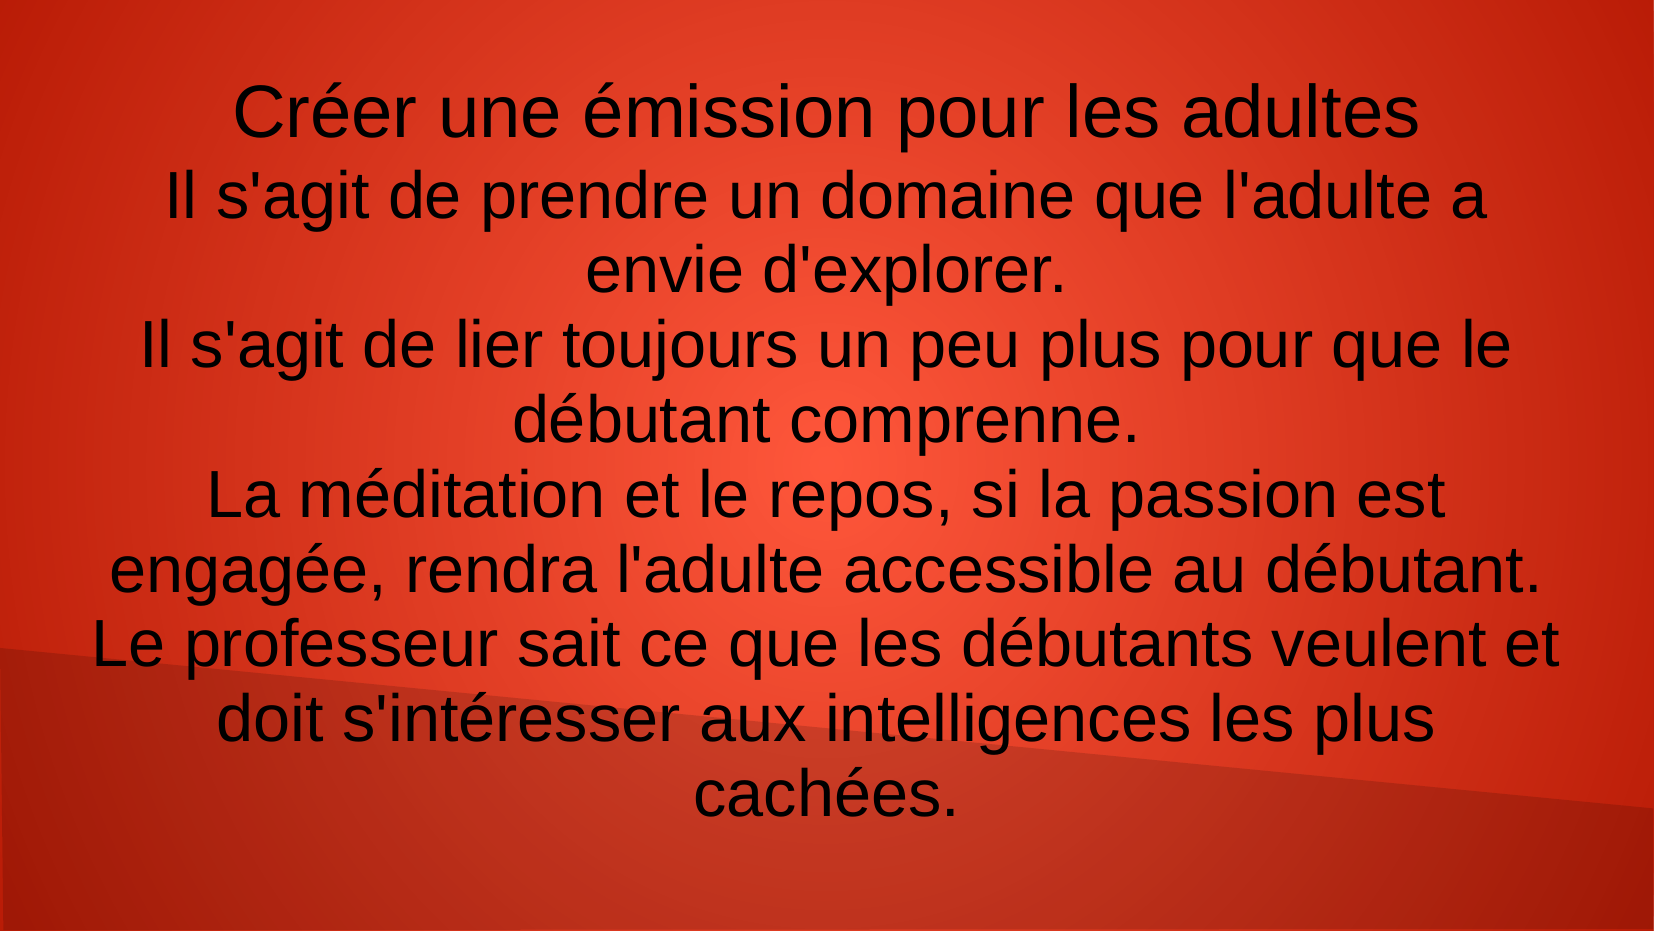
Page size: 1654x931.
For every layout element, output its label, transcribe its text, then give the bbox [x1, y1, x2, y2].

subtitle Il s'agit de prendre un domaine que l'adulte a envie d'explorer. Il s'agit de lier toujours un peu plus pour que le débutant comprenne. La méditation et le repos, si la passion est engagée, rendra l'adulte accessible au débutant. Le professeur sait ce que les débutants veulent et doit s'intéresser aux intelligences les plus cachées. [82, 157, 1571, 831]
title Créer une émission pour les adultes [82, 35, 1571, 157]
